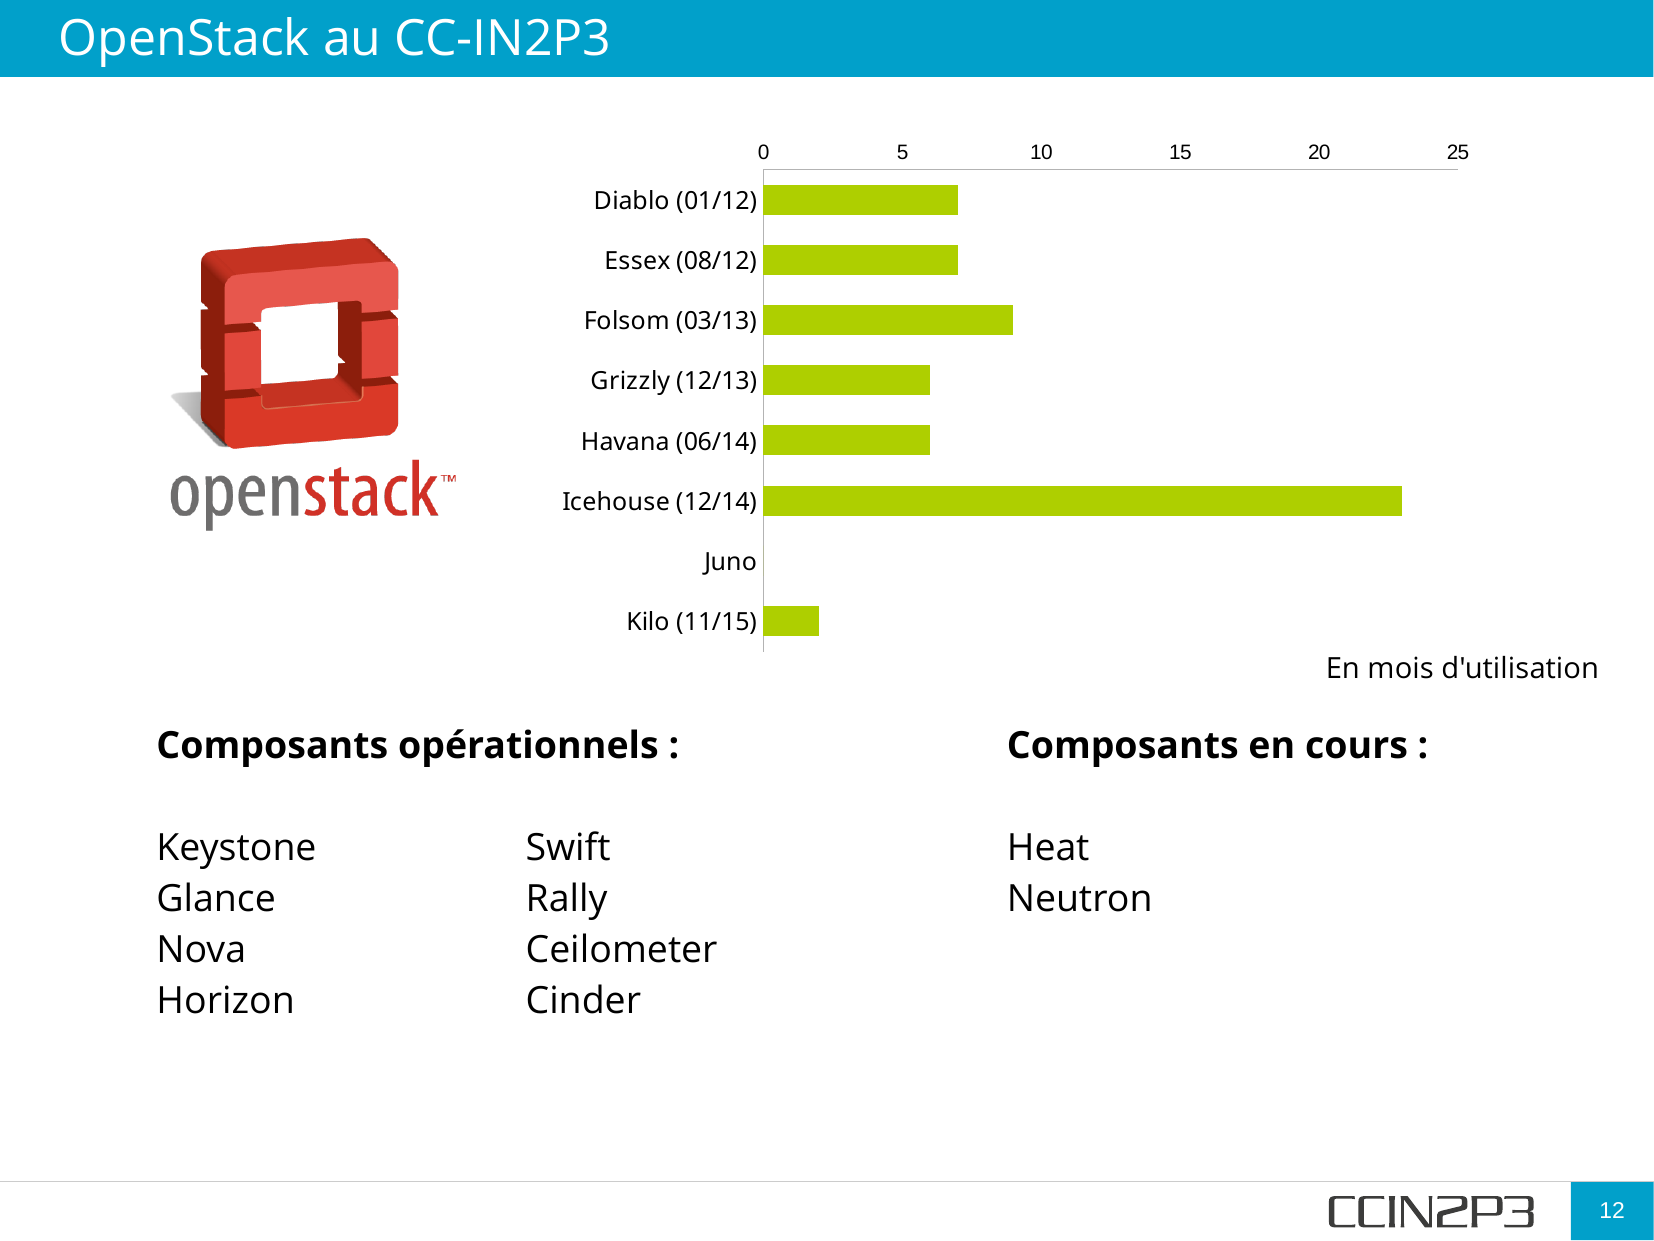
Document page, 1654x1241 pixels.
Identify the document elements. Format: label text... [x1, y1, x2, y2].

picture [153, 224, 473, 544]
text_box Composants opérationnels : Keystone Swift Glance Rally Nova Ceilometer Horizon Cinder [141, 710, 792, 1134]
chart [543, 129, 1488, 662]
text_box En mois d'utilisation [1311, 640, 1642, 697]
text_box Composants en cours : Heat Neutron [992, 710, 1453, 1137]
title OpenStack au CC-IN2P3 [0, 0, 1654, 77]
